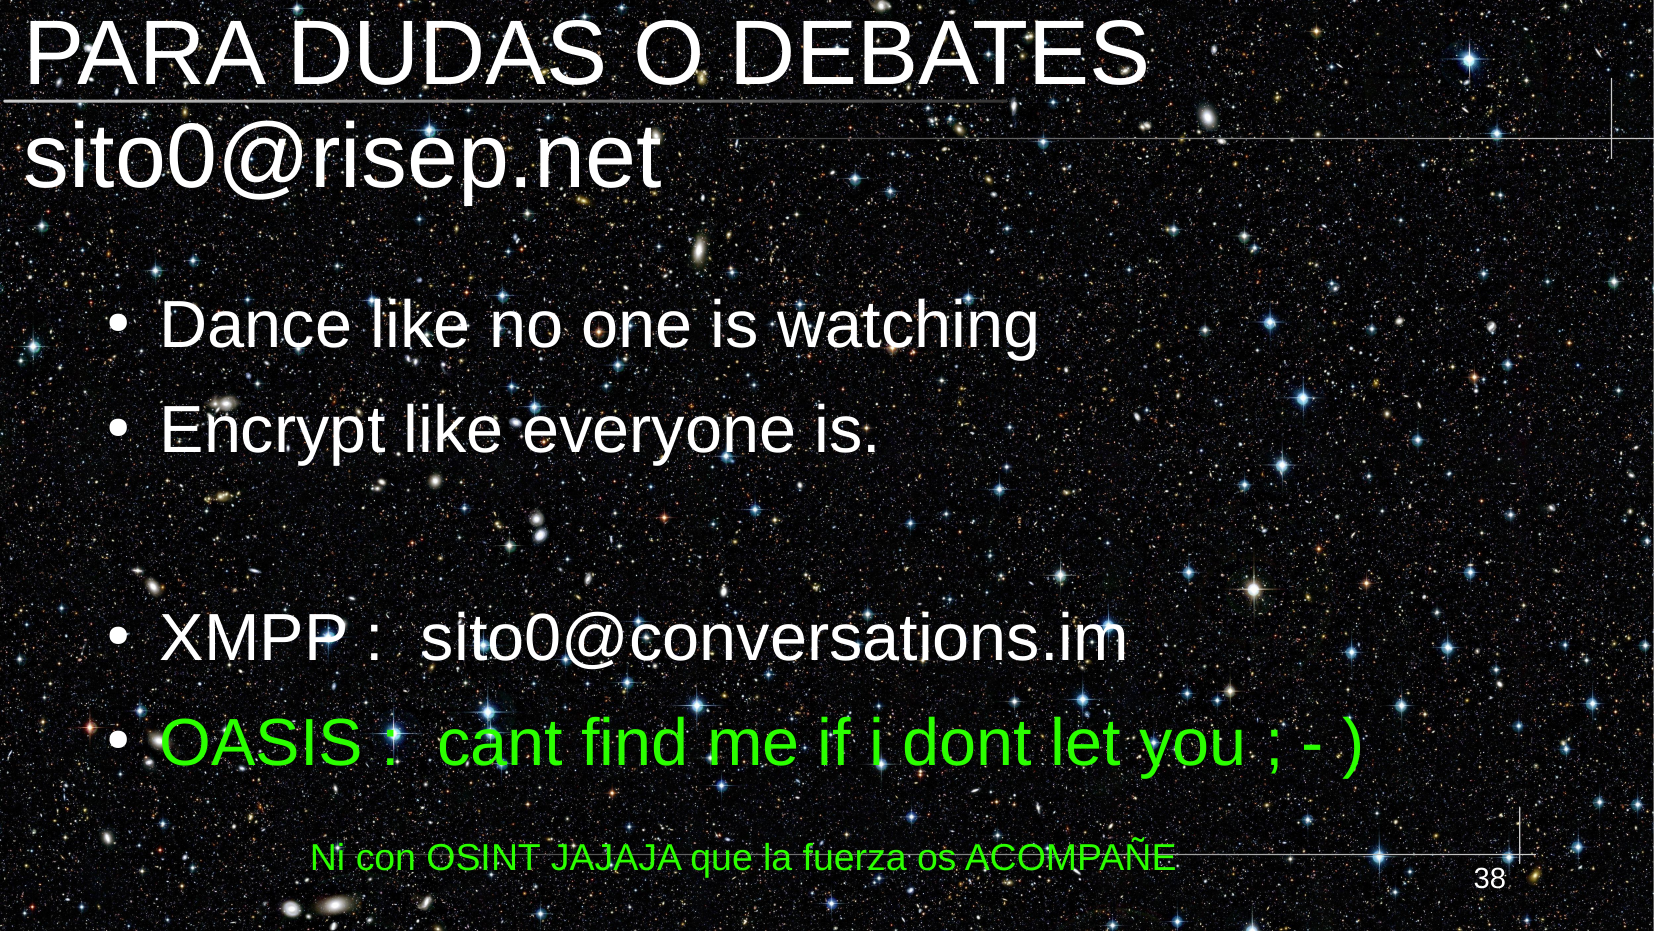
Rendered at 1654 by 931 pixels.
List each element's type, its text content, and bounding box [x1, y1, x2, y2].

text_box Ni con OSINT JAJAJA que la fuerza os ACOMPAÑE [295, 829, 1359, 886]
picture [0, 0, 1654, 931]
list Dance like no one is watching Encrypt like everyone is. XMPP : sito0@conversations.im OASIS : cant find me if i dont let you ; - ) [88, 287, 1577, 827]
title PARA DUDAS O DEBATES sito0@risep.net [23, 1, 1589, 207]
